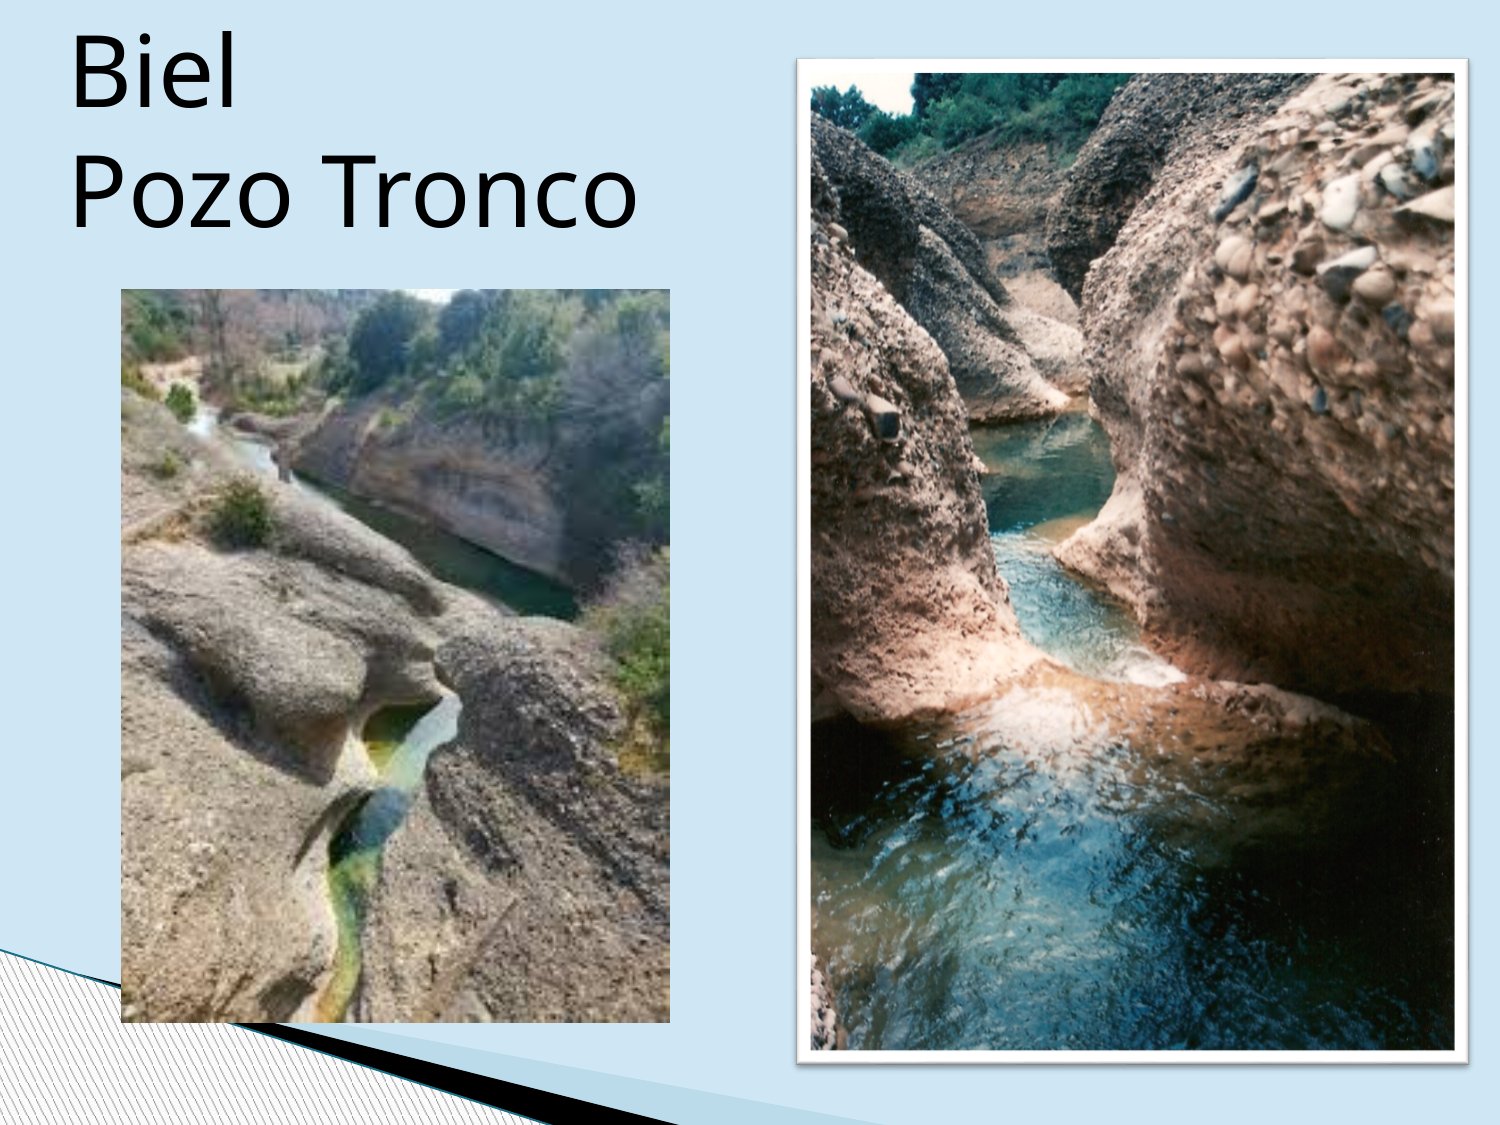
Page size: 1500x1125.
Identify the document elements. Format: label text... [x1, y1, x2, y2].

text_box Biel Pozo Tronco [53, 0, 1022, 256]
picture [785, 50, 1480, 1079]
picture [0, 289, 670, 1125]
